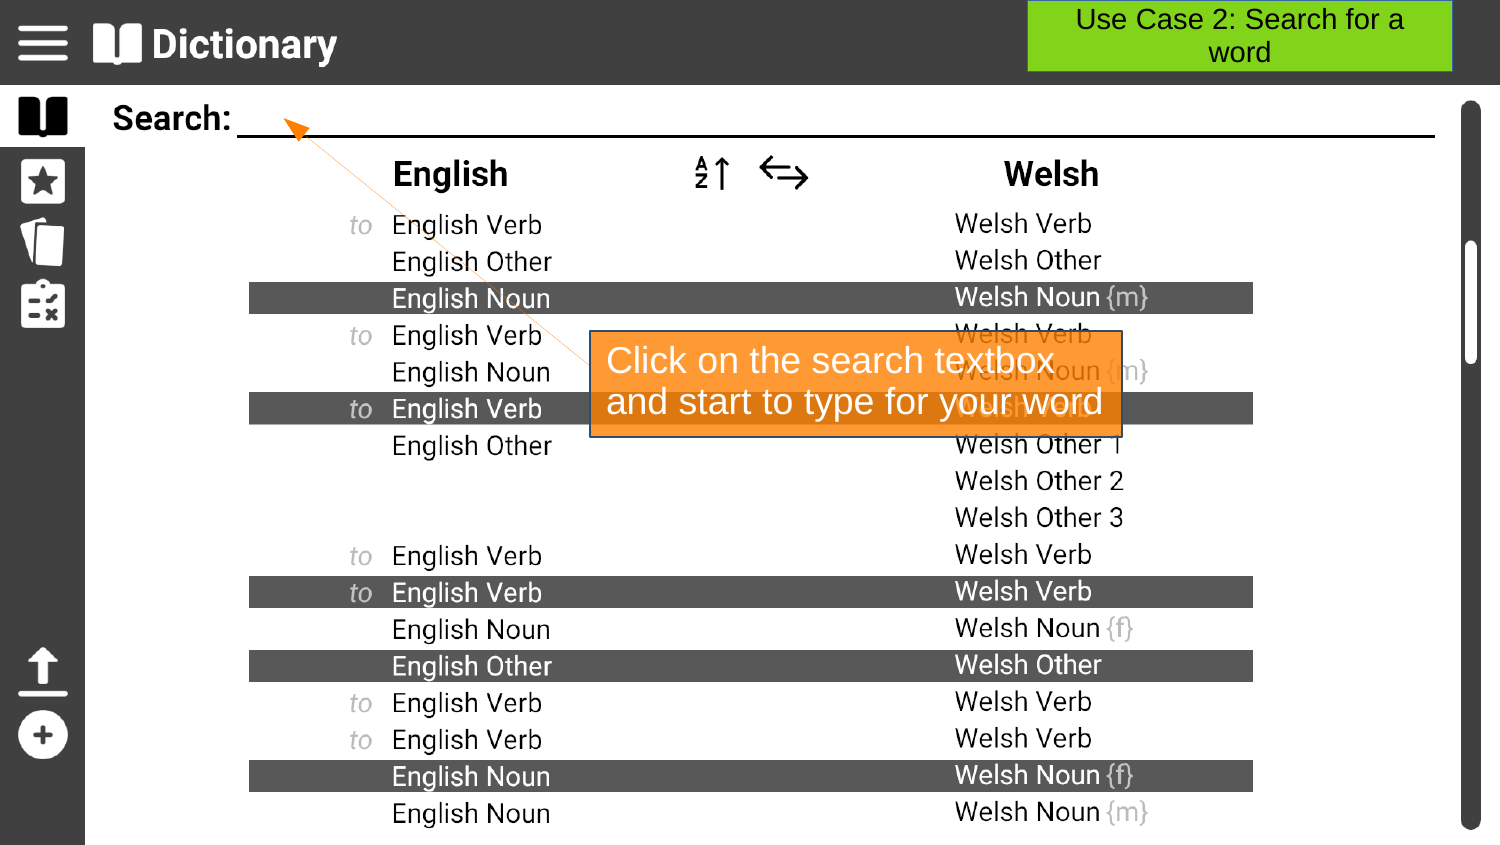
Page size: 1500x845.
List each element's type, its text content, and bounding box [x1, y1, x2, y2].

text_box Click on the search textbox and start to type for your word [590, 330, 1123, 438]
picture [0, 0, 1500, 845]
text_box Use Case 2: Search for a word [1027, 0, 1453, 72]
